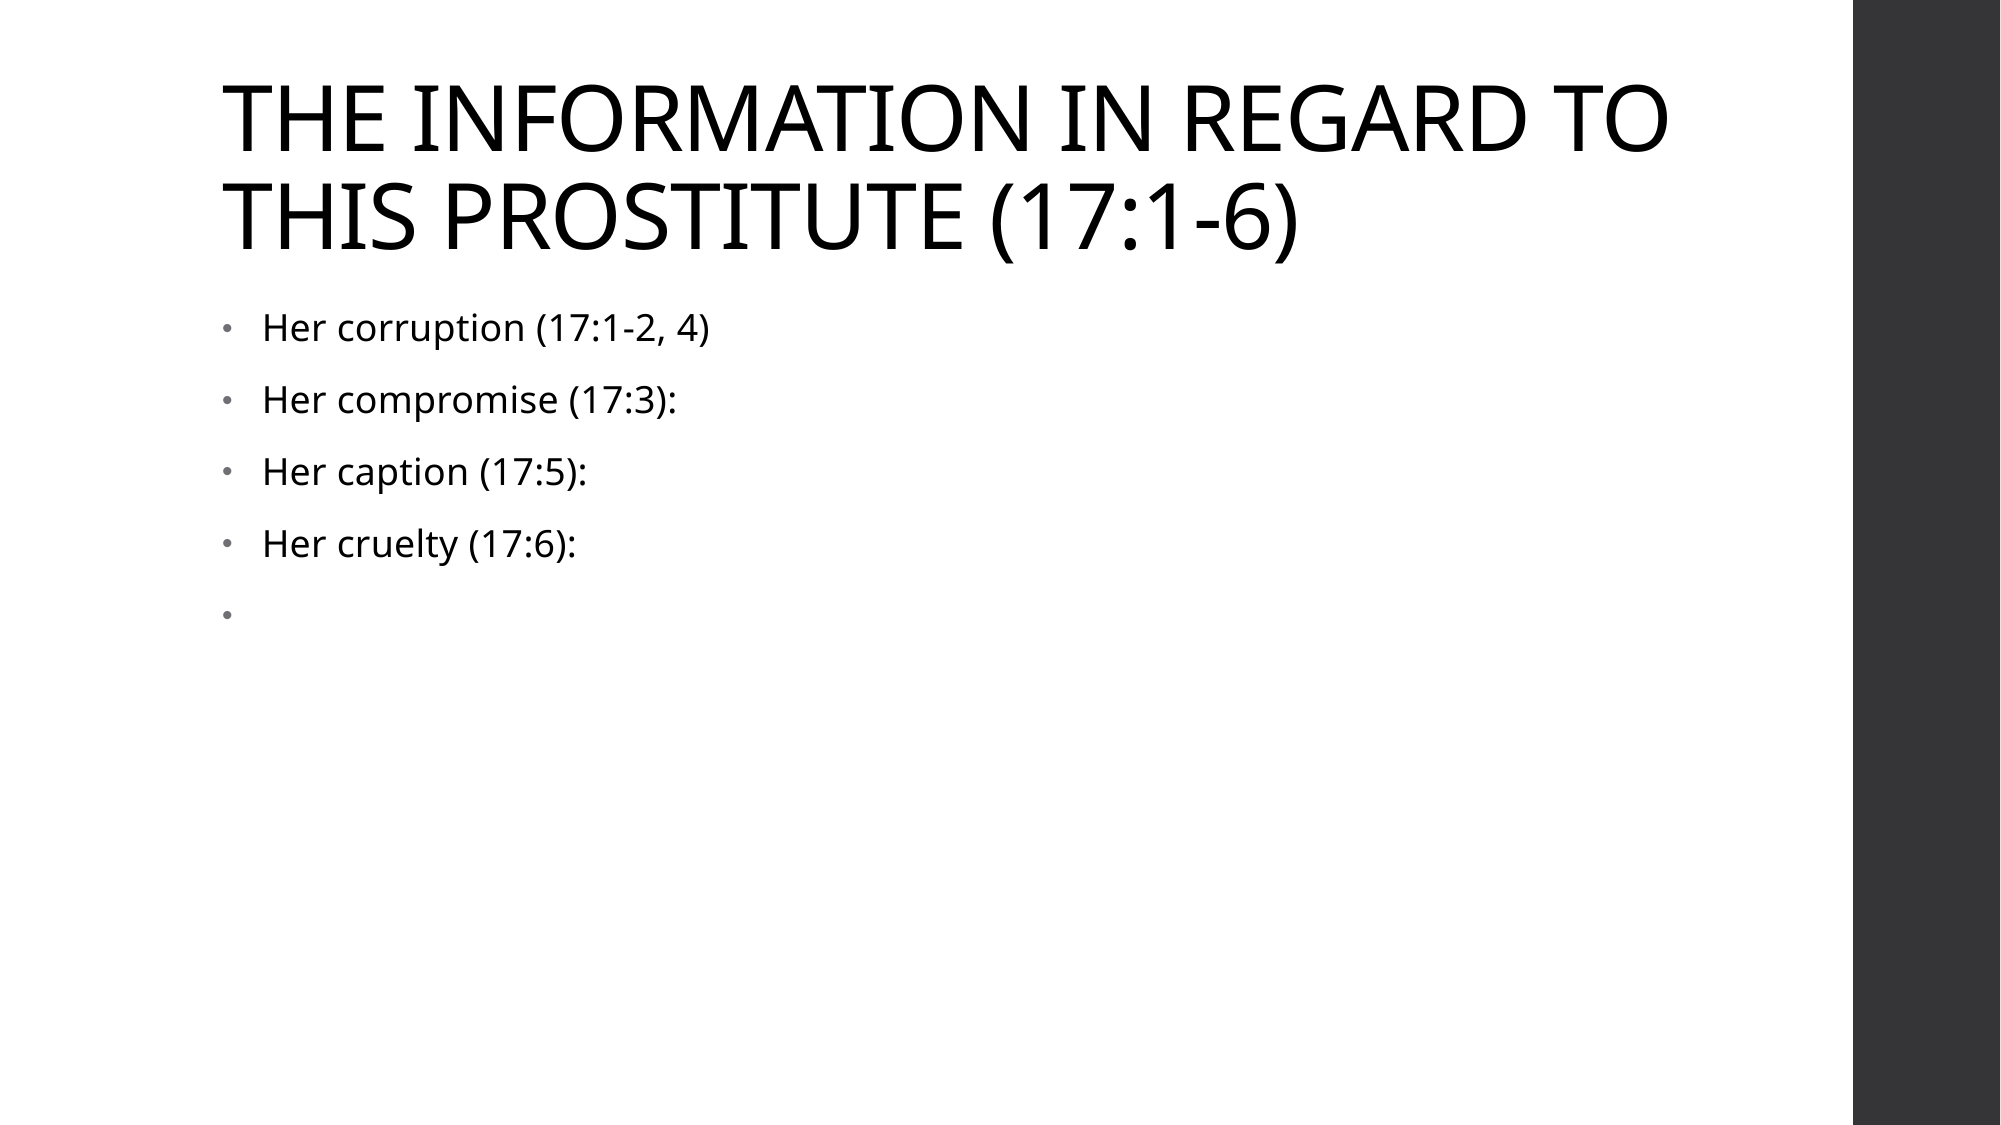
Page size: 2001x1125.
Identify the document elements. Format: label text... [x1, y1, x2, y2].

title THE INFORMATION IN REGARD TO THIS PROSTITUTE (17:1-6) [206, 60, 1797, 278]
list Her corruption (17:1-2, 4) Her compromise (17:3): Her caption (17:5): Her cruelty (17:6): [206, 299, 1617, 1014]
